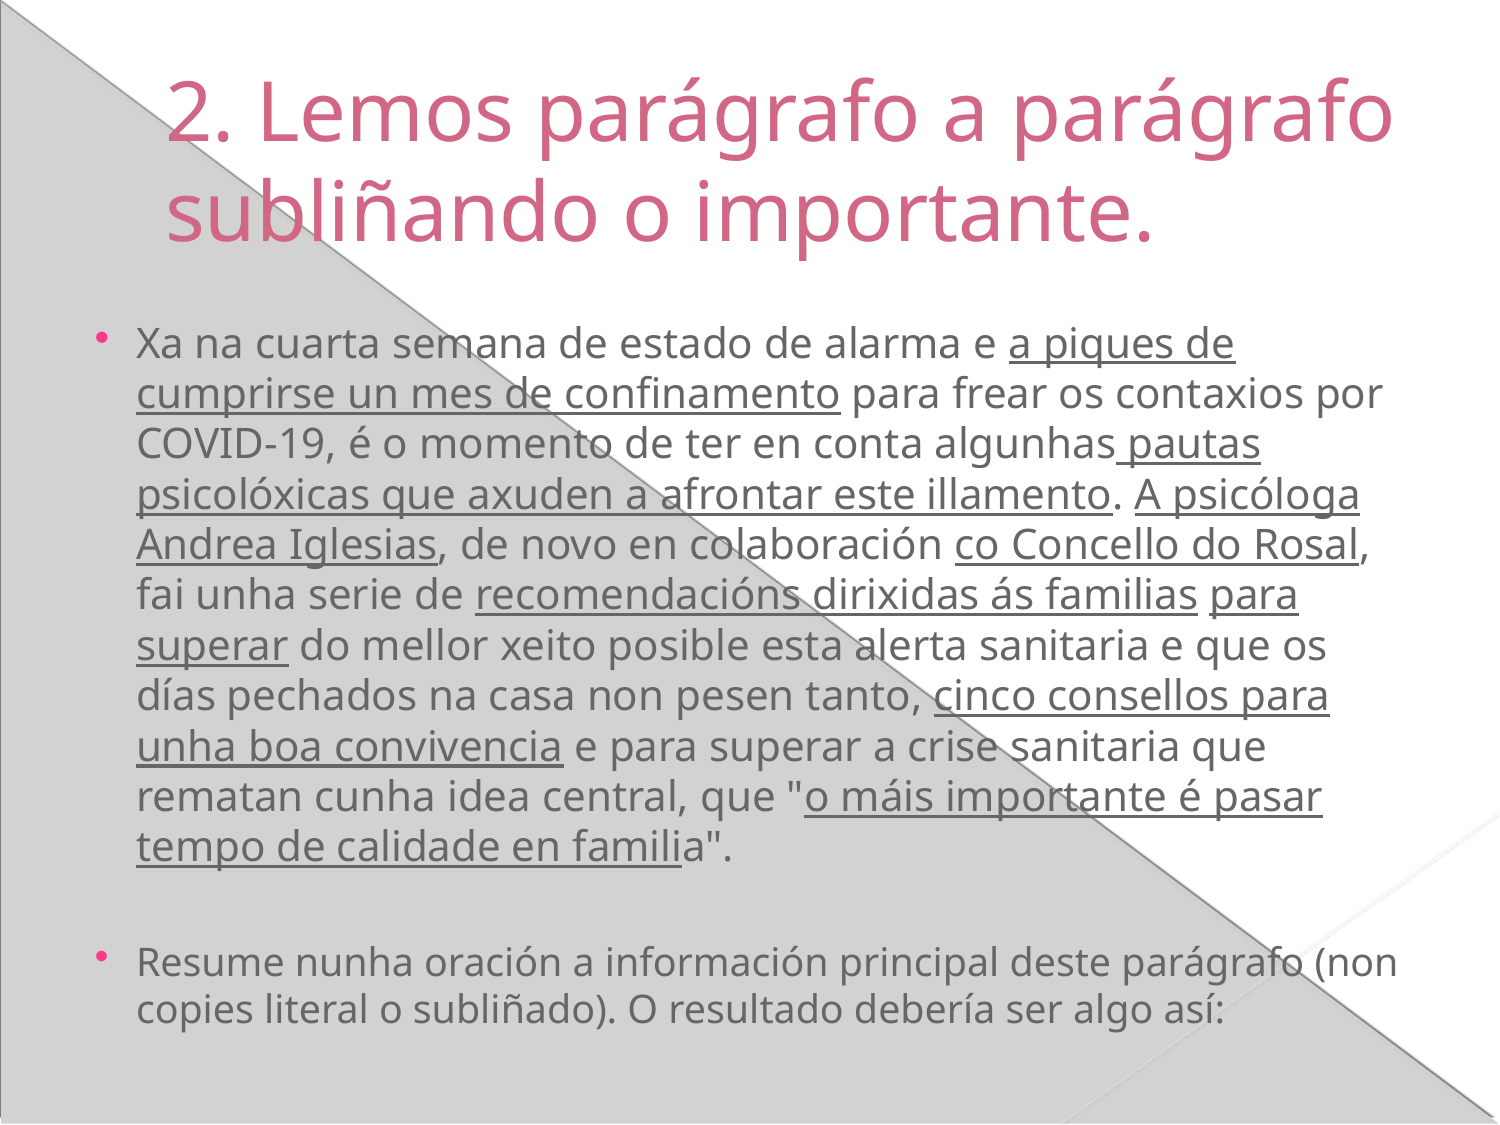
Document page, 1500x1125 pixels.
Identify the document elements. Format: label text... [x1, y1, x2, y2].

text_box Xa na cuarta semana de estado de alarma e a piques de cumprirse un mes de confinamento para frear os contaxios por COVID-19, é o momento de ter en conta algunhas pautas psicolóxicas que axuden a afrontar este illamento. A psicóloga Andrea Iglesias, de novo en colaboración co Concello do Rosal, fai unha serie de recomendacións dirixidas ás familias para superar do mellor xeito posible esta alerta sanitaria e que os días pechados na casa non pesen tanto, cinco consellos para unha boa convivencia e para superar a crise sanitaria que rematan cunha idea central, que "o máis importante é pasar tempo de calidade en familia". Resume nunha oración a información principal deste parágrafo (non copies literal o subliñado). O resultado debería ser algo así: [74, 308, 1425, 1059]
text_box 2. Lemos parágrafo a parágrafo subliñando o importante. [74, 43, 1425, 274]
